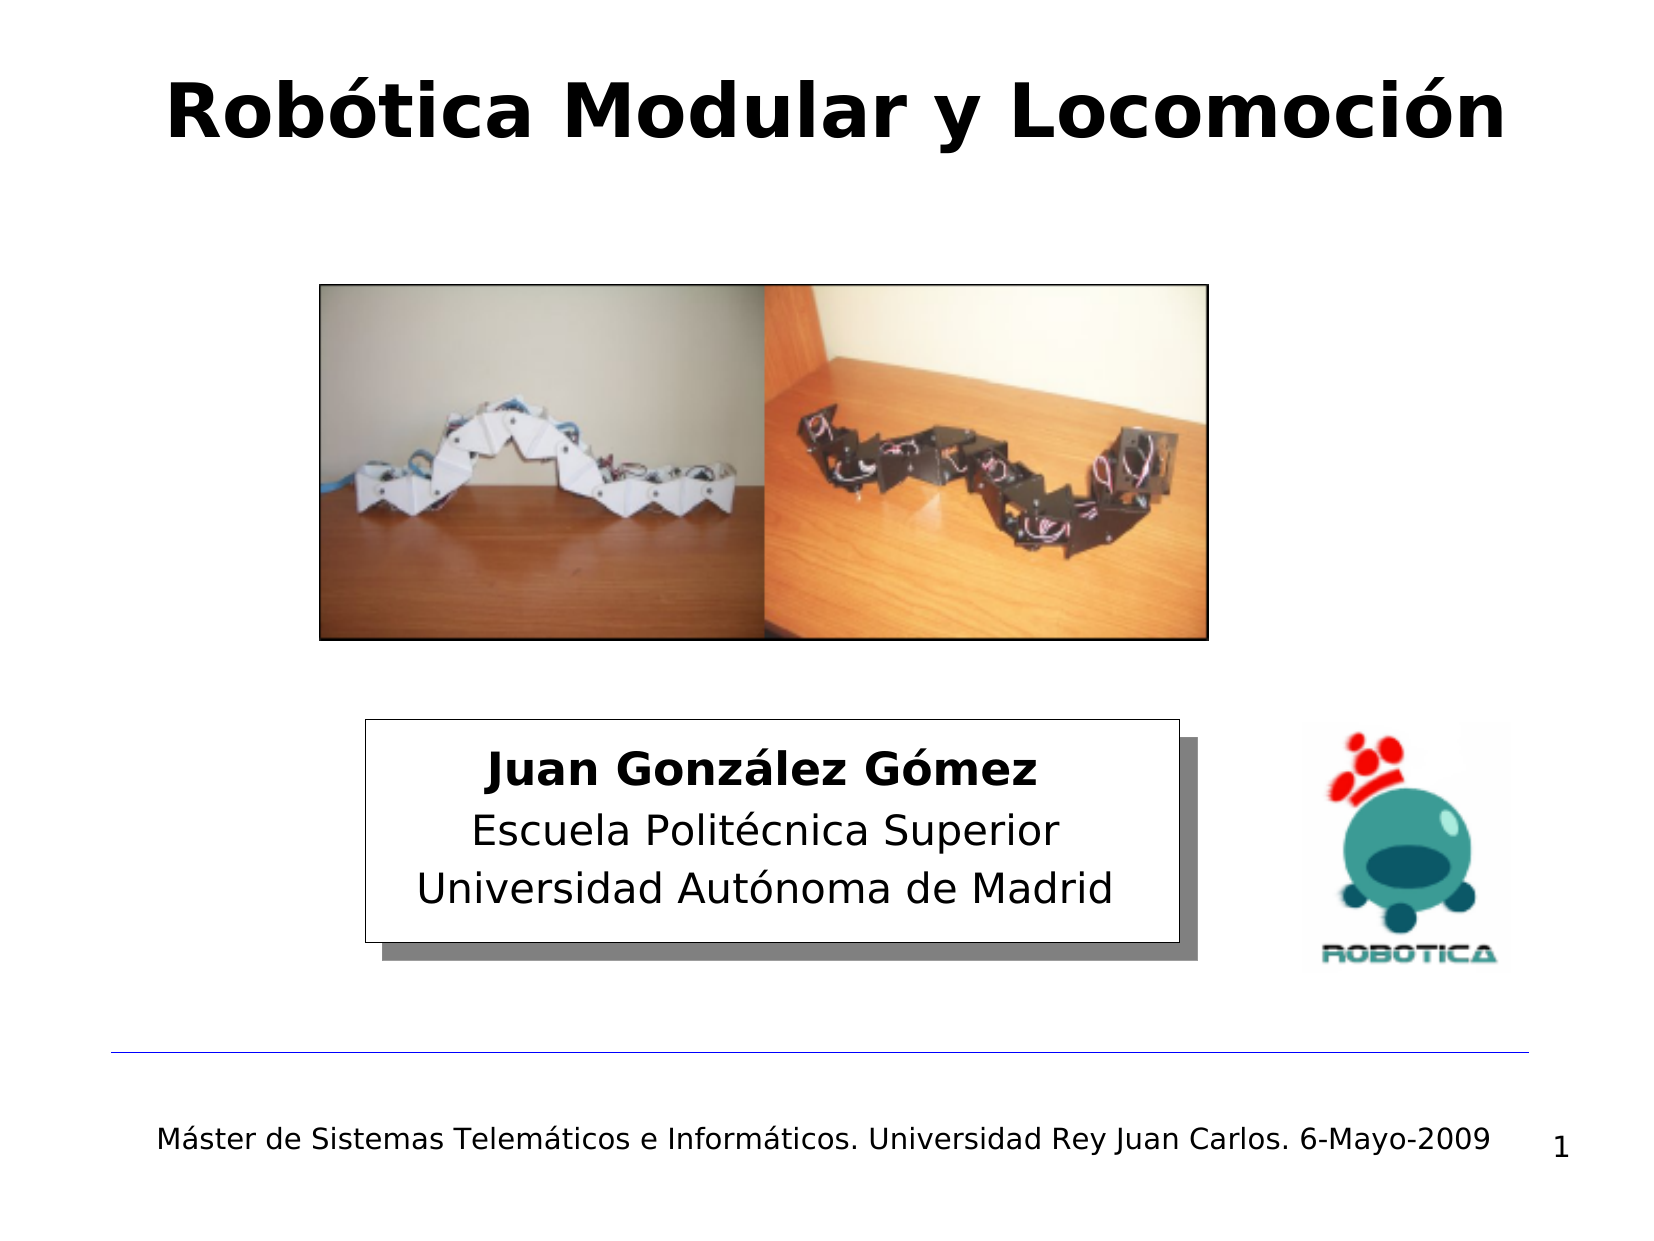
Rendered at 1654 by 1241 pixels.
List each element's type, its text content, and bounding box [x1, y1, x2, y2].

text_box [365, 719, 1180, 943]
text_box Robótica Modular y Locomoción [149, 60, 1525, 163]
picture [319, 284, 1209, 641]
text_box Juan González Gómez [472, 735, 1054, 804]
text_box Escuela Politécnica Superior Universidad Autónoma de Madrid [283, 798, 1173, 921]
text_box Máster de Sistemas Telemáticos e Informáticos. Universidad Rey Juan Carlos. 6-Mayo-2009 [141, 1115, 1508, 1165]
picture [1302, 722, 1511, 973]
